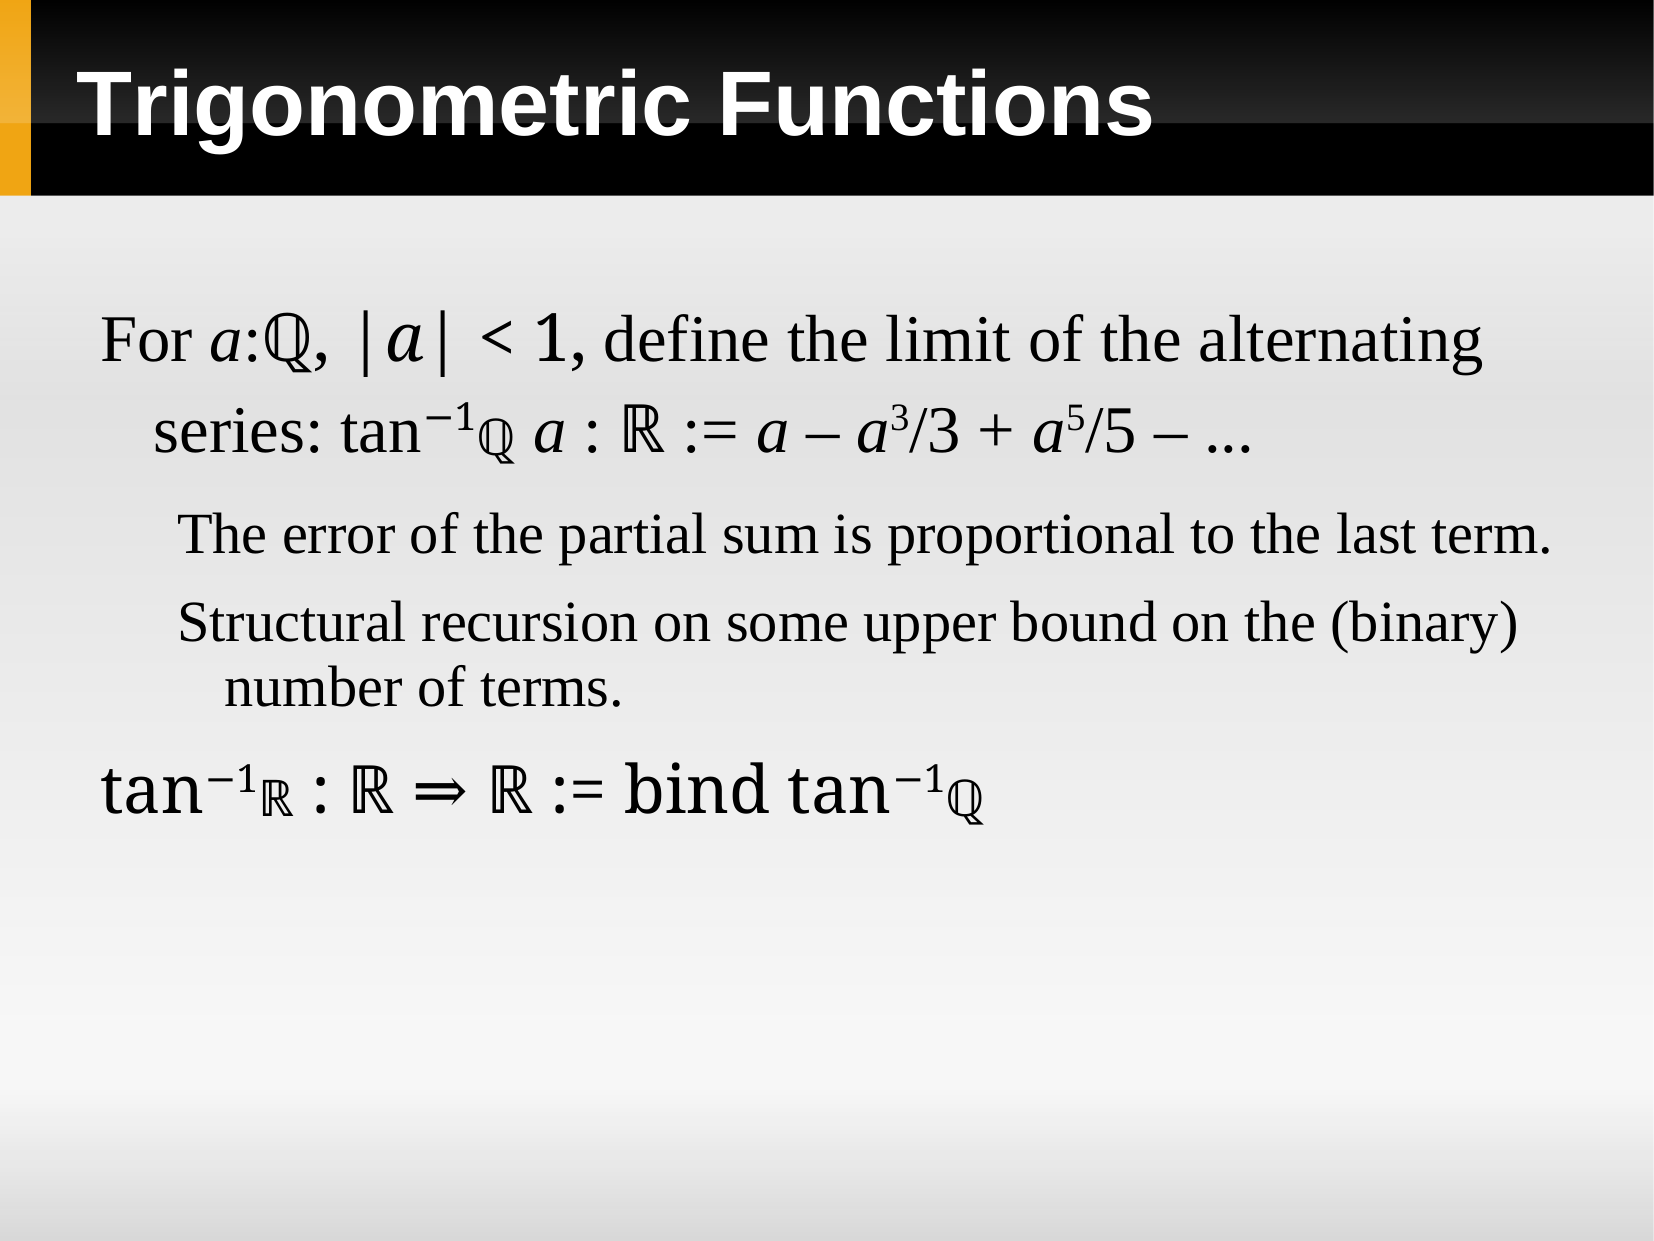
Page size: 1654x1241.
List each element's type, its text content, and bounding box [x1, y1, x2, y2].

title Trigonometric Functions [76, 7, 1565, 200]
list For a:ℚ, |a| < 1, define the limit of the alternating series: tan−1ℚ a : ℝ := a – a3/3 + a5/5 – ... The error of the partial sum is proportional to the last term. Structural recursion on some upper bound on the (binary) number of terms. tan−1ℝ : ℝ ⇒ ℝ := bind tan−1ℚ [82, 290, 1571, 1094]
picture [0, 0, 1654, 1241]
